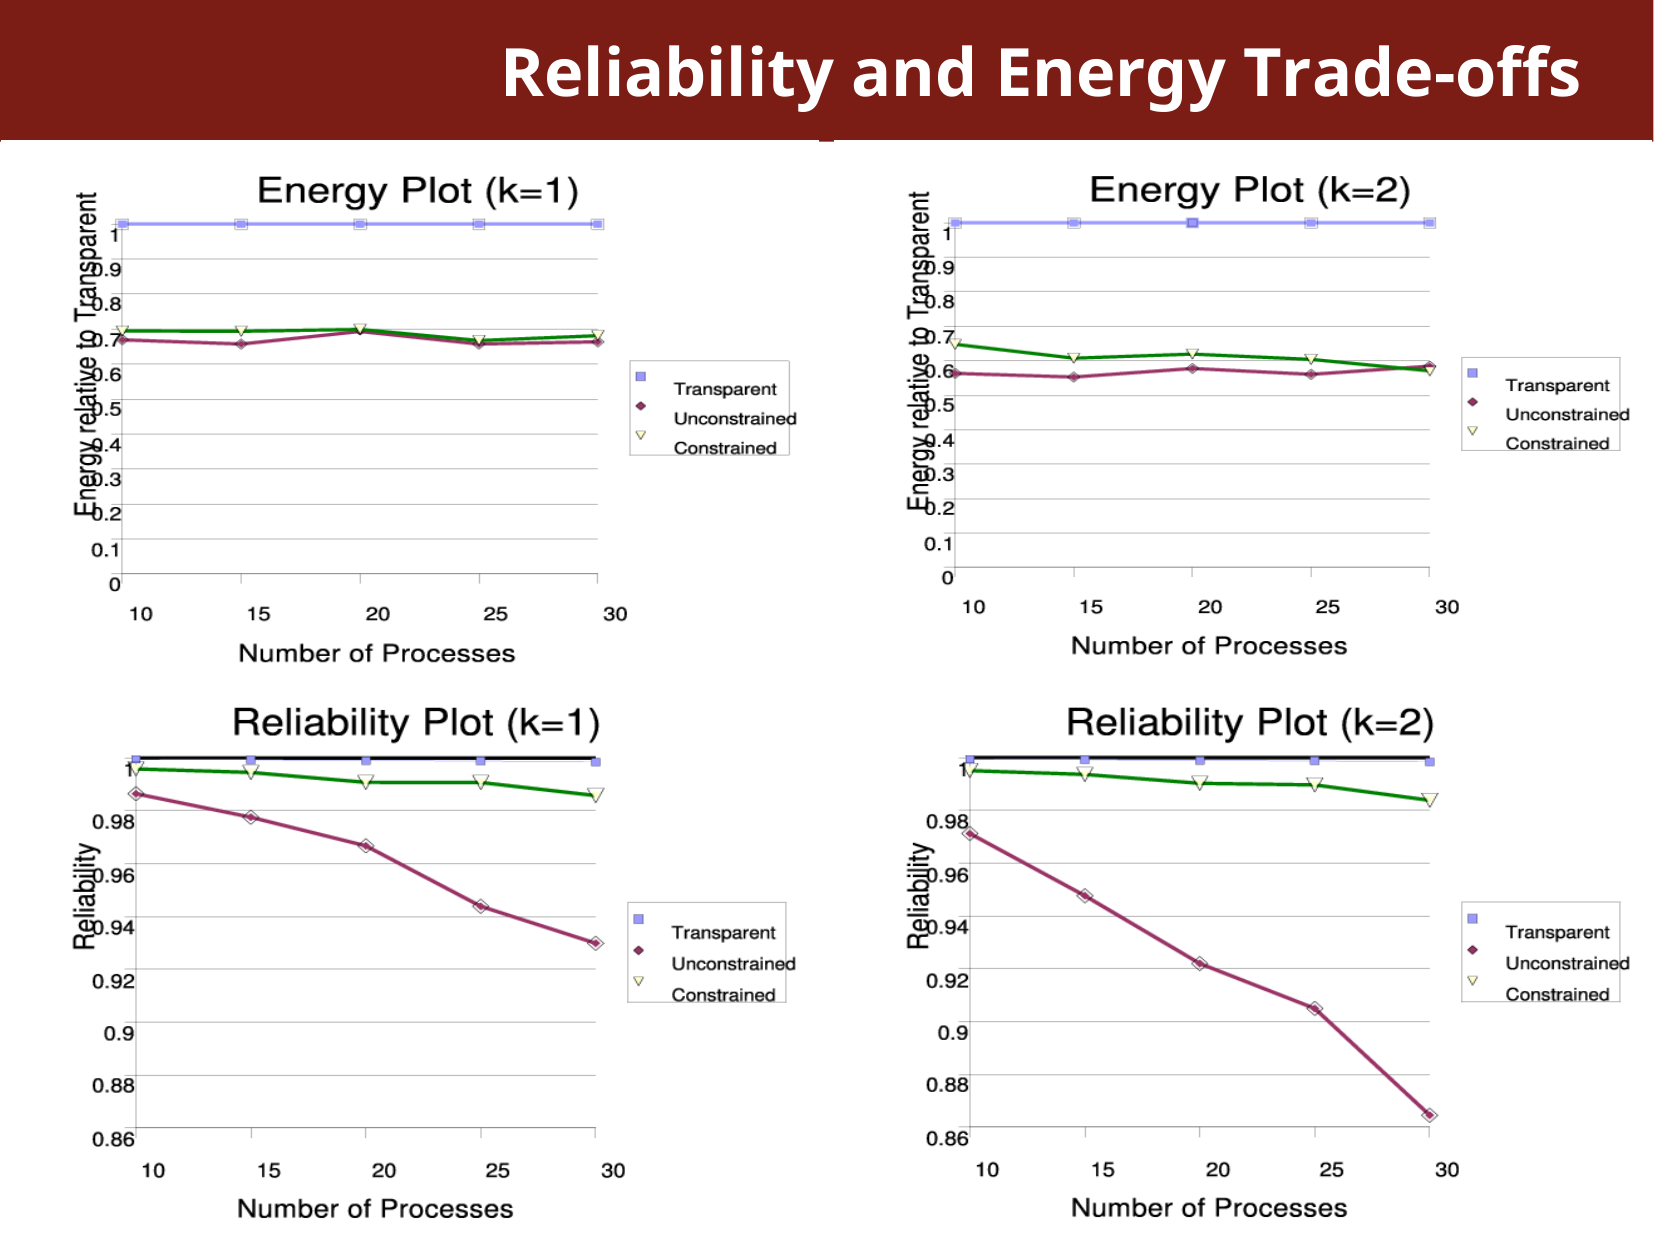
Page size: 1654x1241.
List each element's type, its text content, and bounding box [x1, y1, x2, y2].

picture [0, 140, 819, 1238]
title Reliability and Energy Trade-offs [0, 0, 1583, 142]
picture [834, 140, 1652, 1237]
